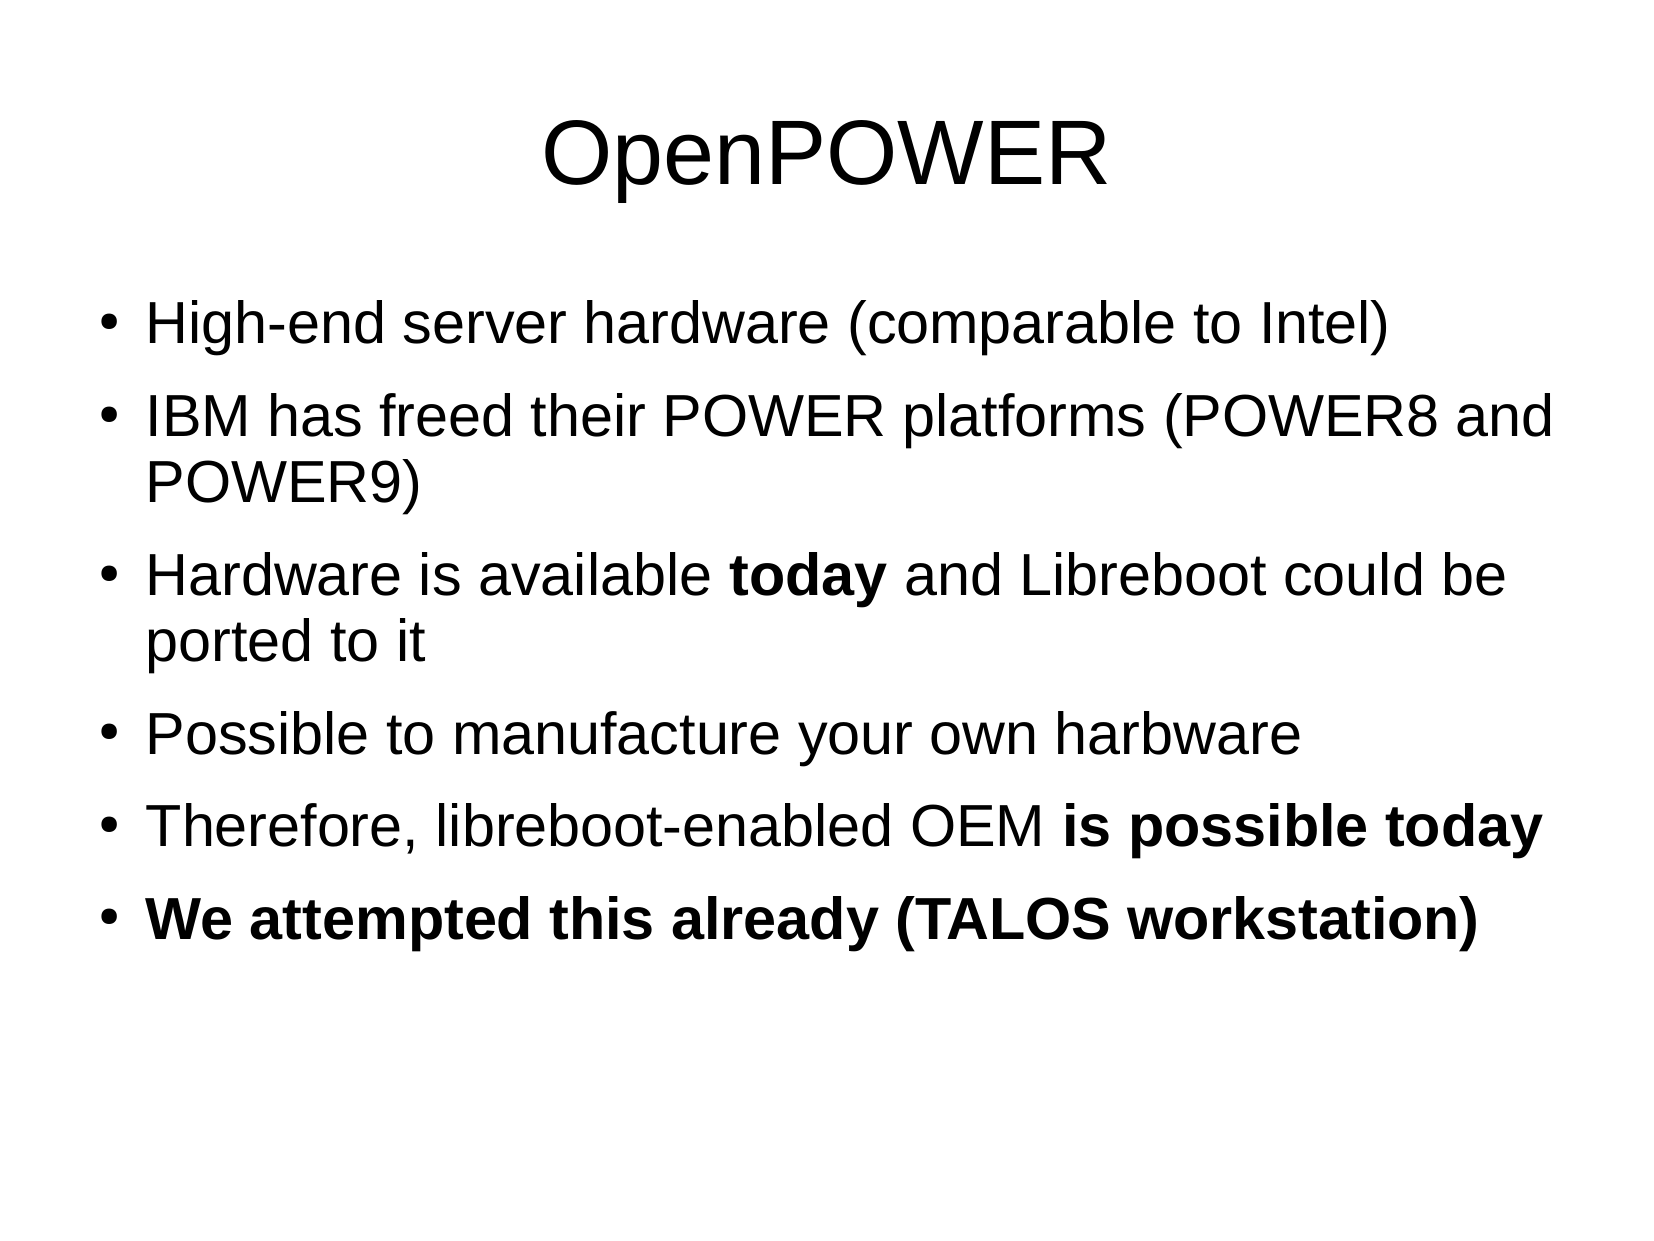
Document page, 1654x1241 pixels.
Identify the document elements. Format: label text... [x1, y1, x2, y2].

list High-end server hardware (comparable to Intel) IBM has freed their POWER platforms (POWER8 and POWER9) Hardware is available today and Libreboot could be ported to it Possible to manufacture your own harbware Therefore, libreboot-enabled OEM is possible today We attempted this already (TALOS workstation) [82, 290, 1571, 1010]
title OpenPOWER [82, 49, 1571, 257]
